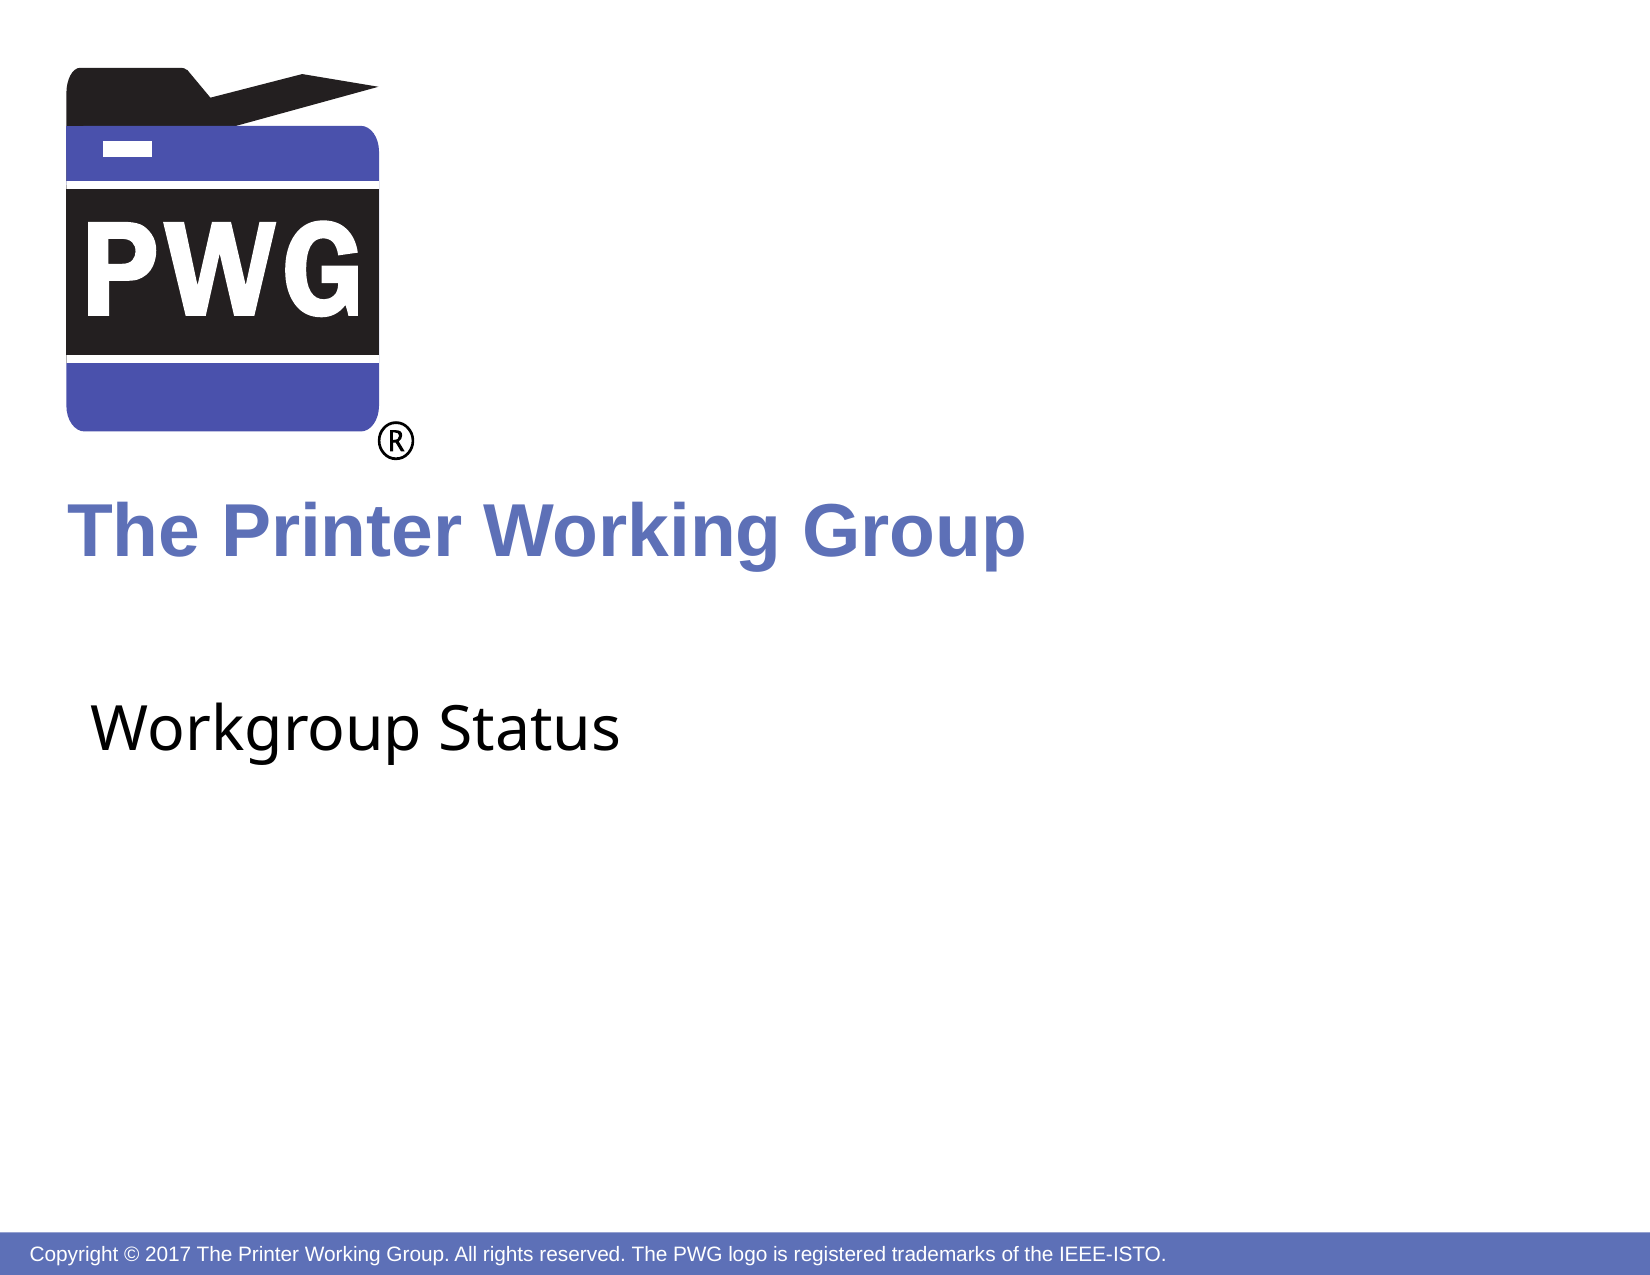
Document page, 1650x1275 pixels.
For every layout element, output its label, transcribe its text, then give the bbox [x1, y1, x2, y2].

title Workgroup Status [82, 680, 1585, 800]
